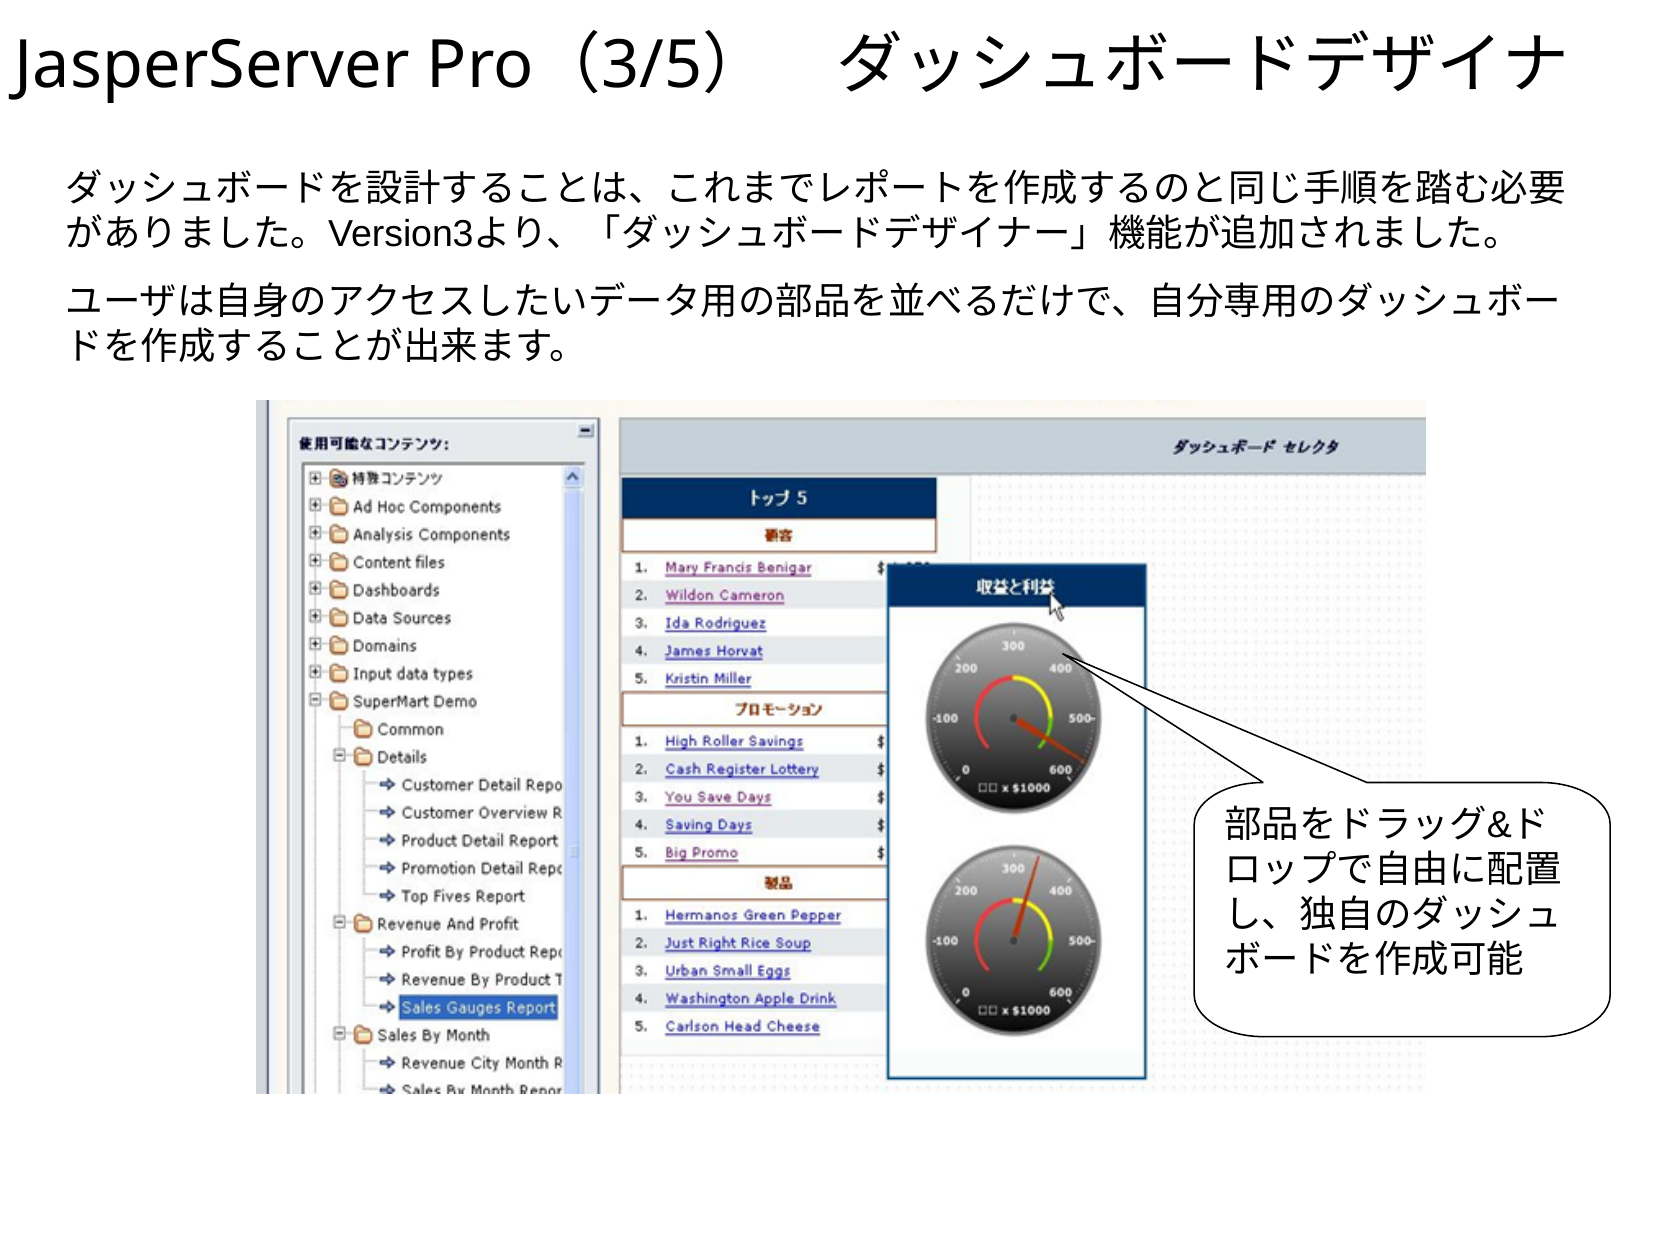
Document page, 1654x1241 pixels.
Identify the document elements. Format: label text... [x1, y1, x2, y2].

picture [256, 400, 1426, 1094]
text_box JasperServer Pro（3/5） ダッシュボードデザイナー [0, 0, 1654, 122]
text_box 部品をドラッグ&ドロップで自由に配置し、独自のダッシュボードを作成可能 [1062, 653, 1611, 1037]
text_box ダッシュボードを設計することは、これまでレポートを作成するのと同じ手順を踏む必要がありました。Version3より、「ダッシュボードデザイナー」機能が追加されました。 ユーザは自身のアクセスしたいデータ用の部品を並べるだけで、自分専用のダッシュボードを作成することが出来ます。 [50, 155, 1583, 375]
